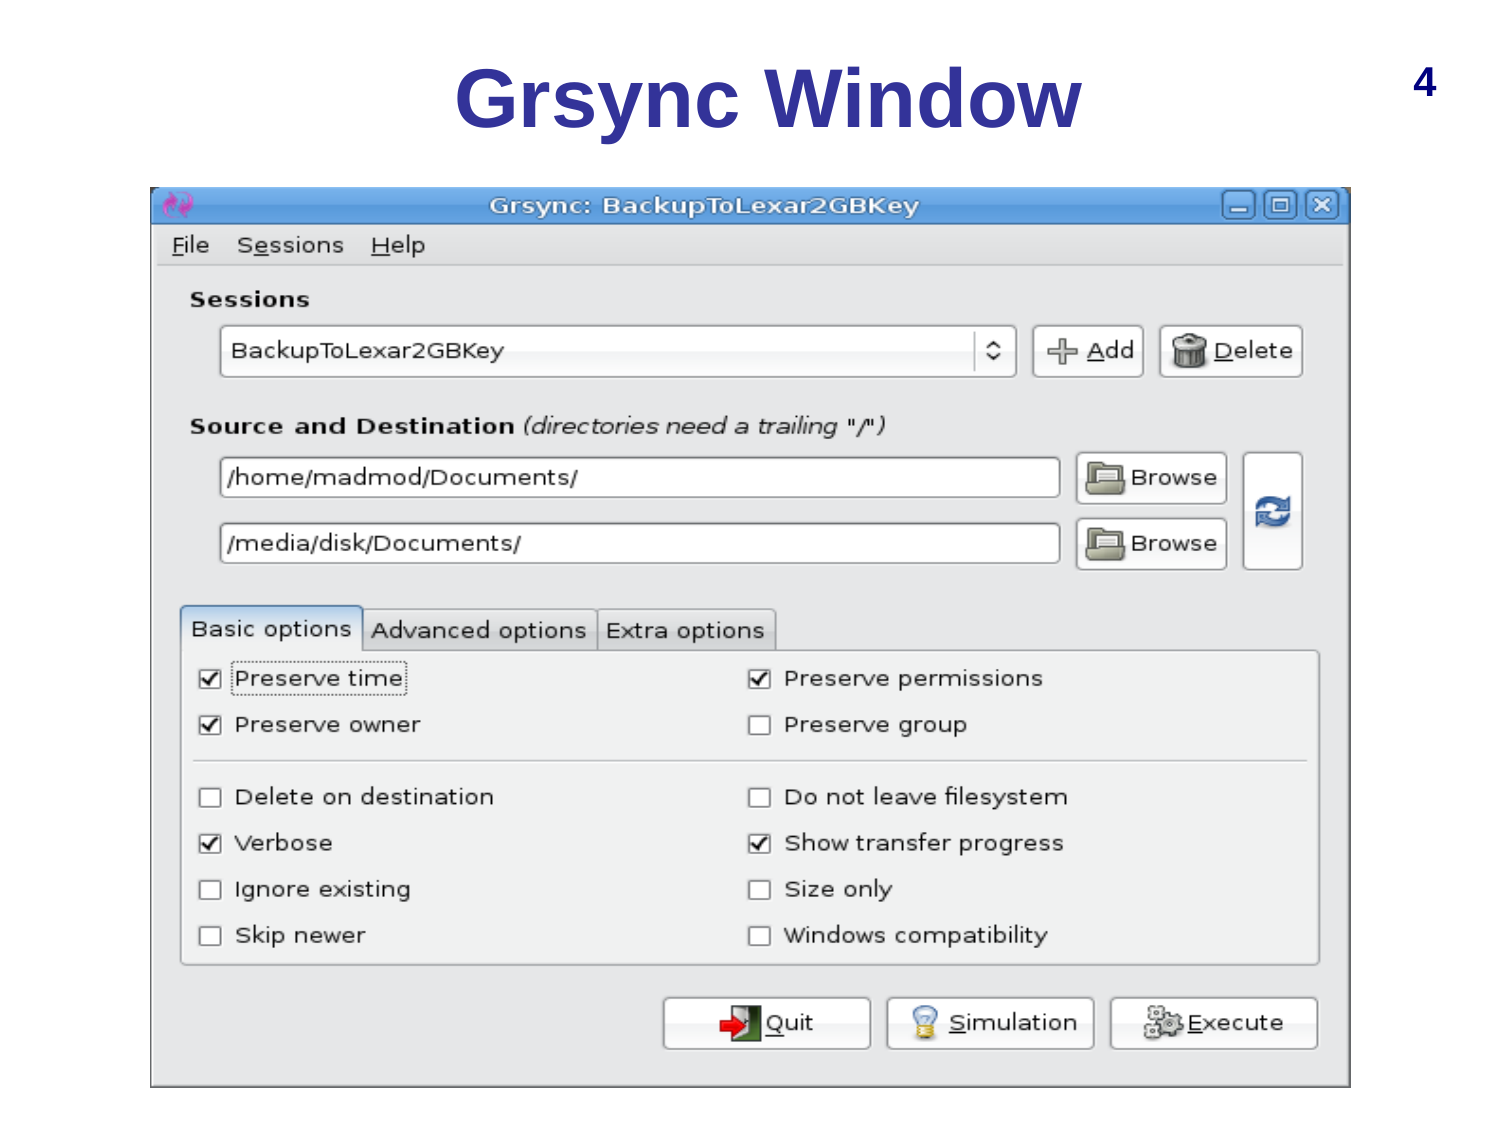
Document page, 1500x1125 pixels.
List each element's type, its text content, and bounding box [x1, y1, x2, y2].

picture [150, 187, 1351, 1088]
title Grsync Window [150, 37, 1388, 161]
text_box 4 [1387, 47, 1463, 113]
